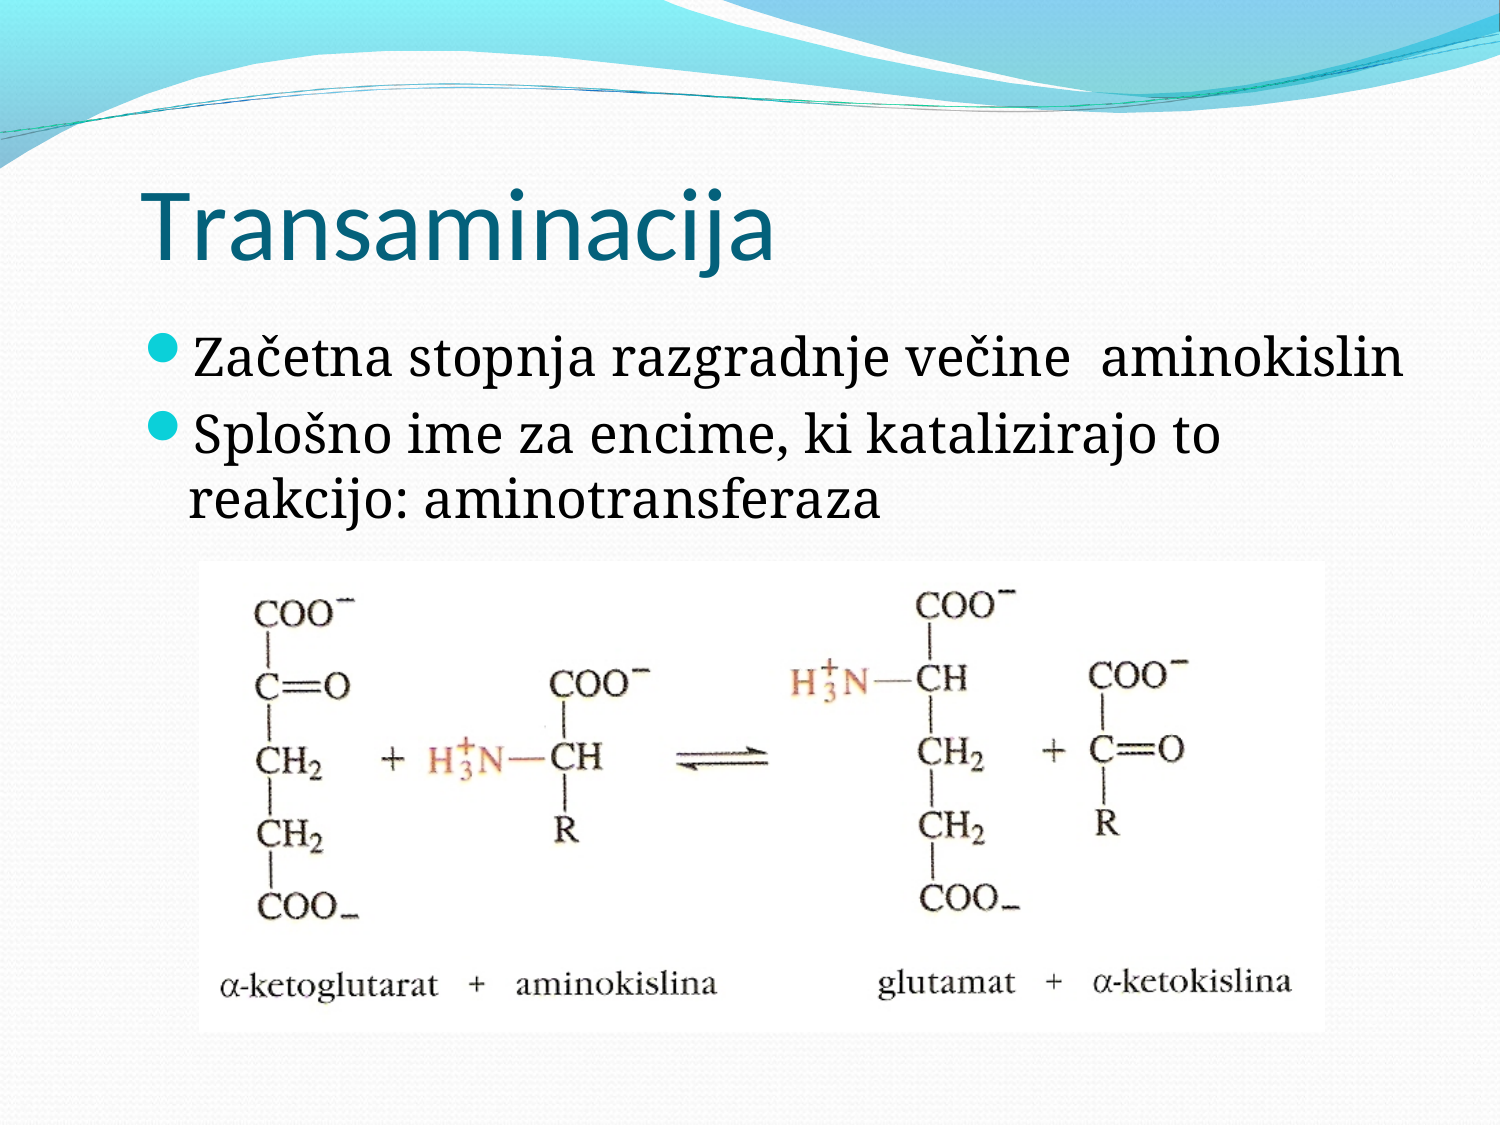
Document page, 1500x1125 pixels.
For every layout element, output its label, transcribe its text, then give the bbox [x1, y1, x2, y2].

picture [0, 0, 1500, 1125]
text_box [199, 561, 1325, 1032]
list Začetna stopnja razgradnje večine aminokislin Splošno ime za encime, ki katalizirajo to reakcijo: aminotransferaza [128, 315, 1425, 539]
title Transaminacija [140, 93, 1008, 282]
